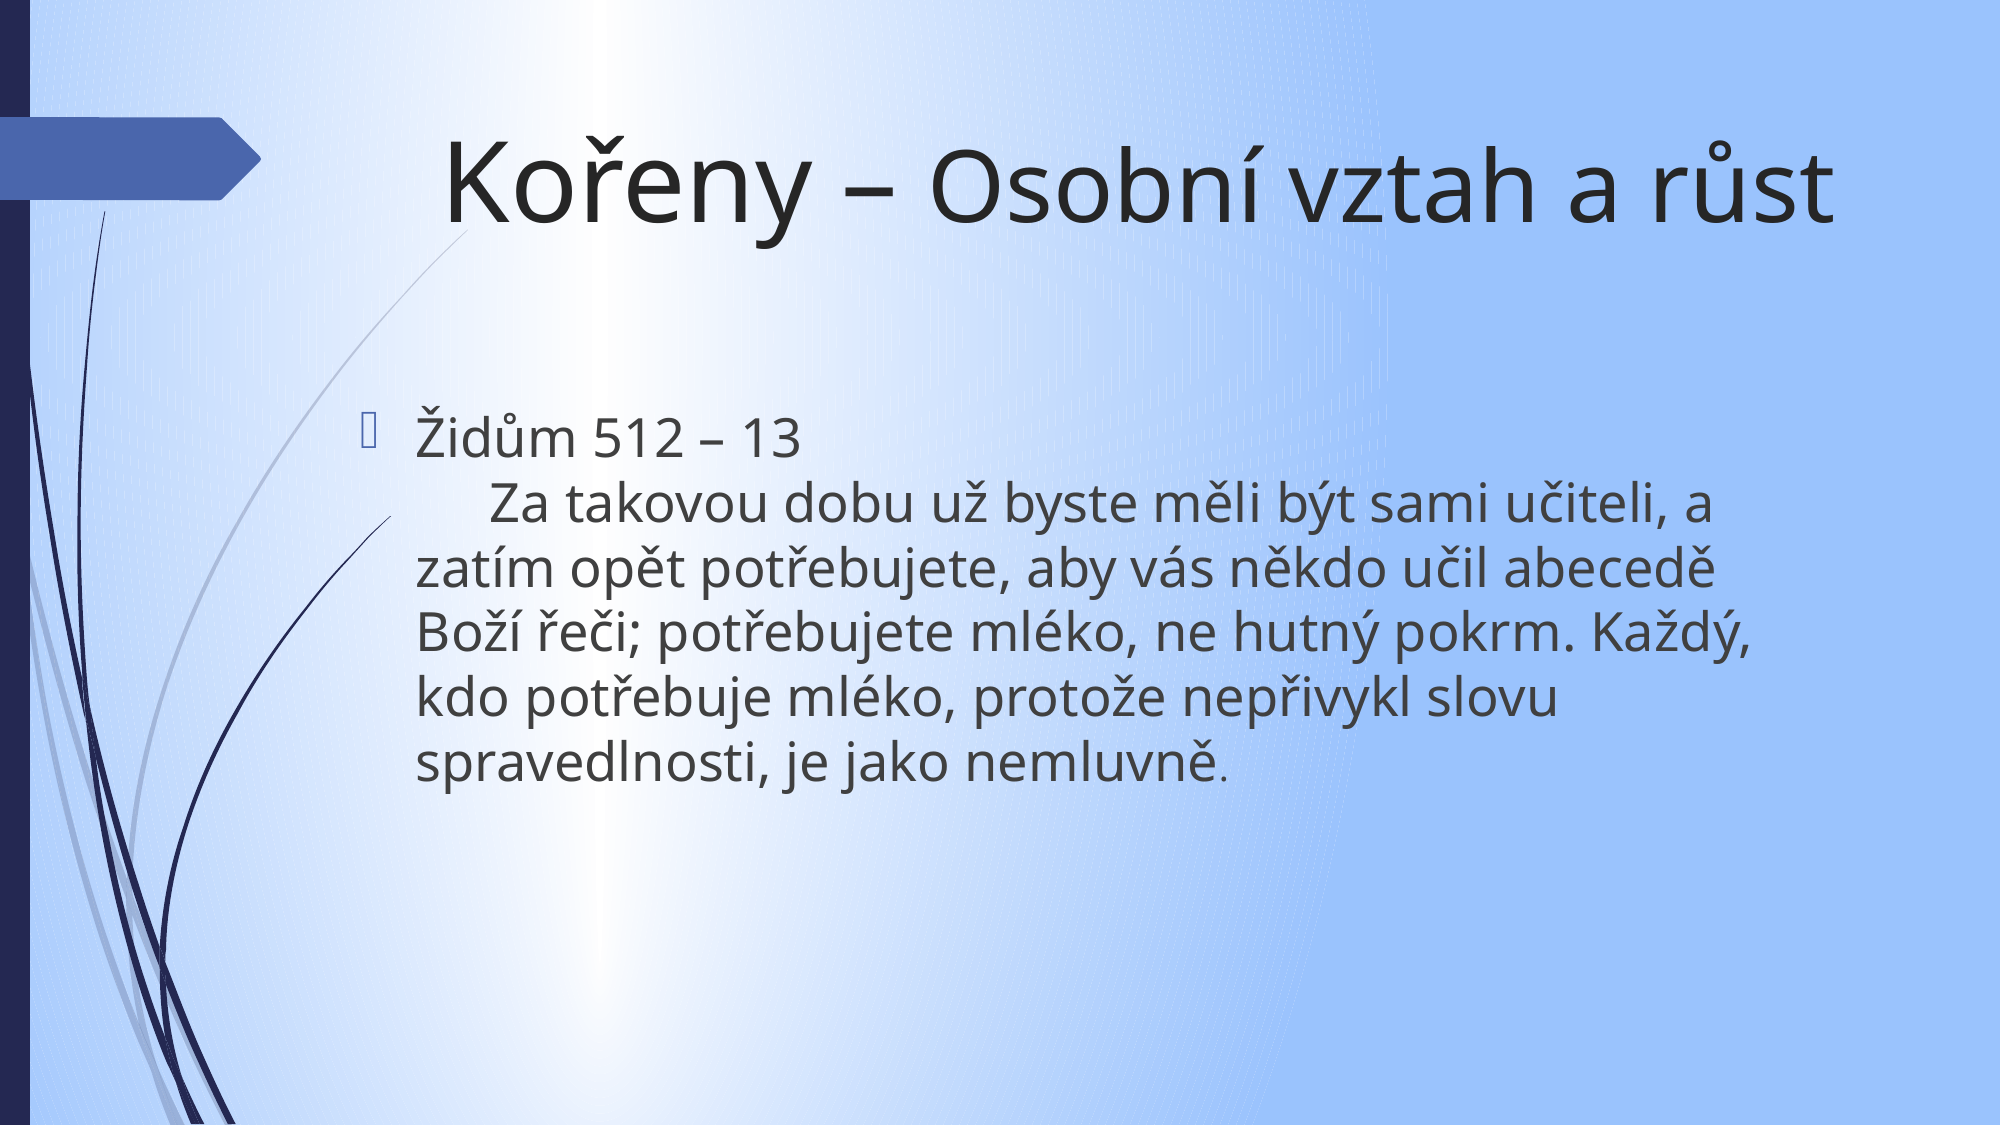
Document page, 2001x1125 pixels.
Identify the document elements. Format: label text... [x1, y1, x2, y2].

title Kořeny – Osobní vztah a růst [425, 102, 1888, 313]
list Židům 512 – 13 Za takovou dobu už byste měli být sami učiteli, a zatím opět potřebujete, aby vás někdo učil abecedě Boží řeči; potřebujete mléko, ne hutný pokrm. Každý, kdo potřebuje mléko, protože nepřivykl slovu spravedlnosti, je jako nemluvně. [344, 329, 1808, 969]
